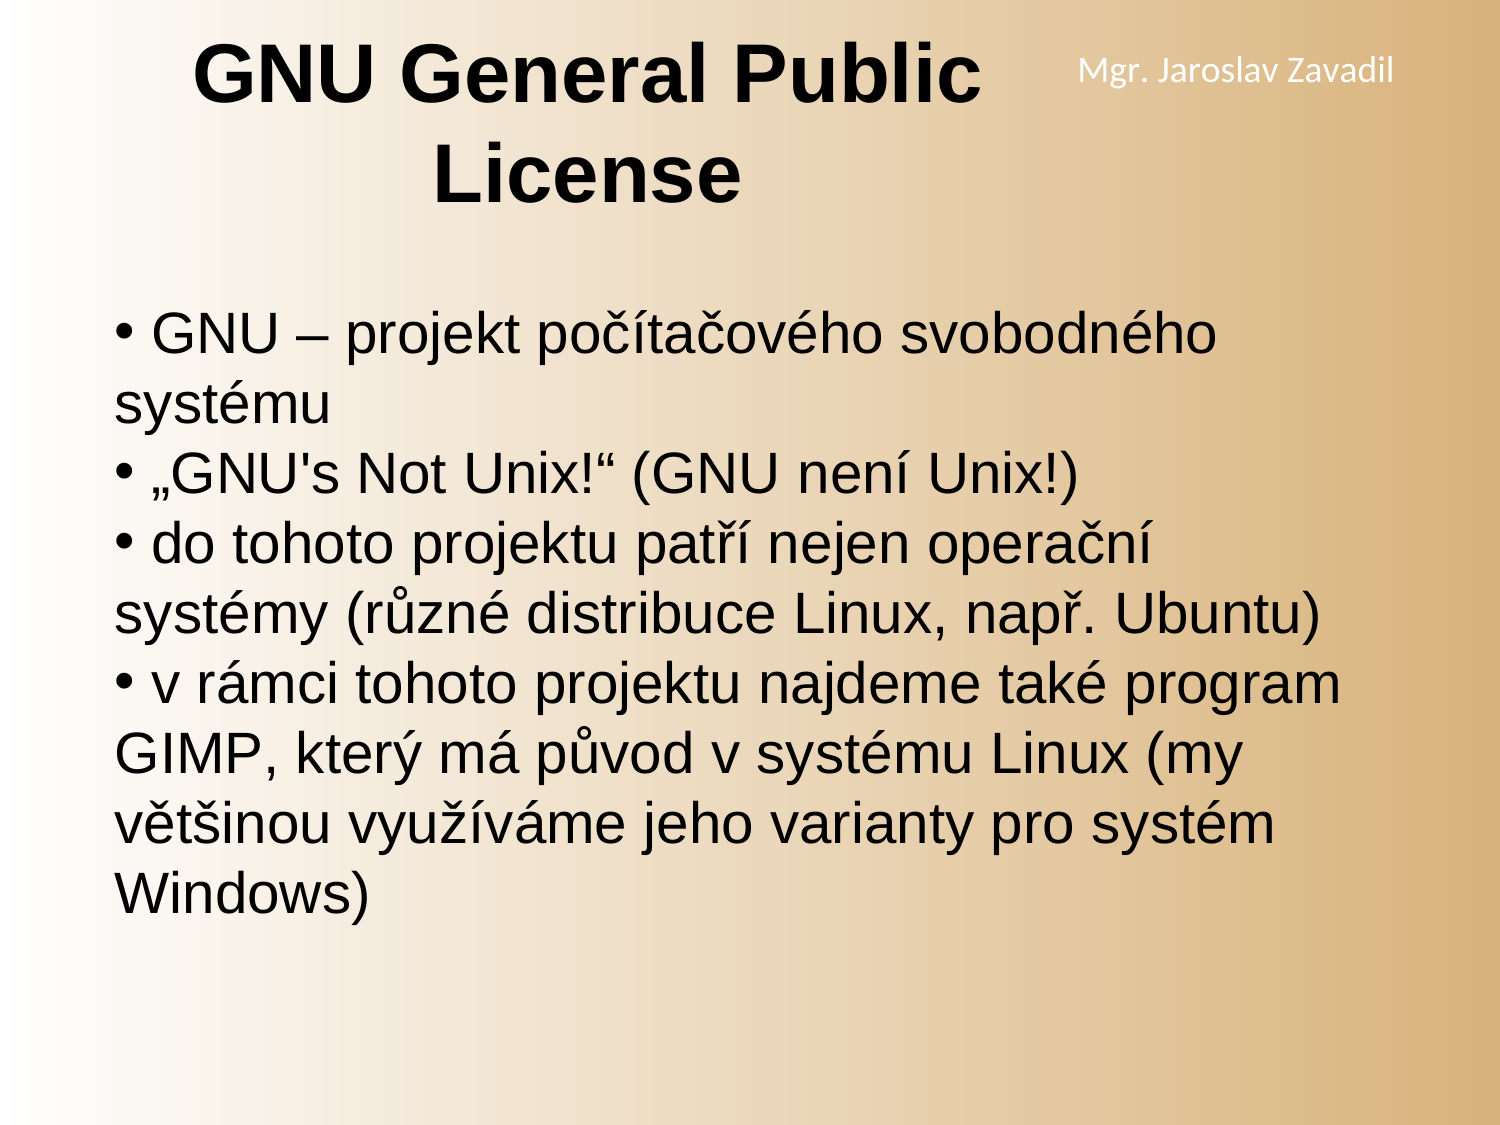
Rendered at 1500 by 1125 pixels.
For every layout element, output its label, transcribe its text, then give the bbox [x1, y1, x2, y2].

title GNU General Public License [24, 11, 1150, 227]
text_box Mgr. Jaroslav Zavadil [1150, 37, 1450, 98]
text_box GNU – projekt počítačového svobodného systému „GNU's Not Unix!“ (GNU není Unix!) do tohoto projektu patří nejen operační systémy (různé distribuce Linux, např. Ubuntu) v rámci tohoto projektu najdeme také program GIMP, který má původ v systému Linux (my většinou využíváme jeho varianty pro systém Windows) [99, 287, 1376, 933]
